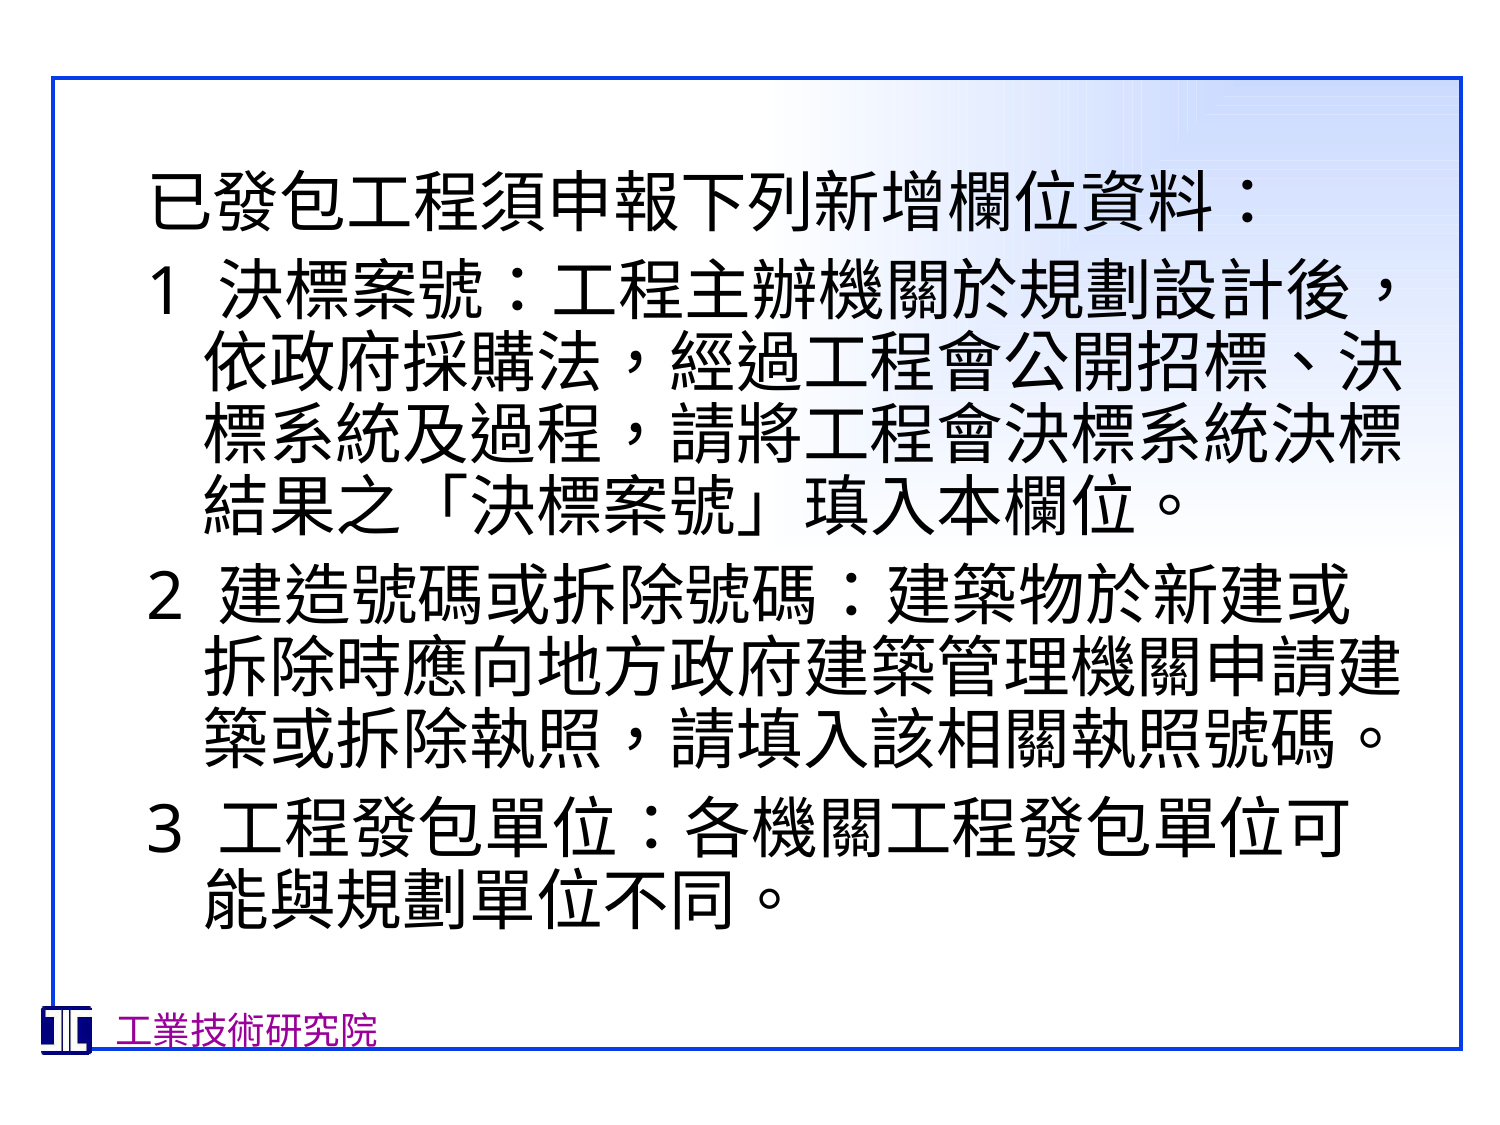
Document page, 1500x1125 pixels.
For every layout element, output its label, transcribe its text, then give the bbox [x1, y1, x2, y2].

list 已發包工程須申報下列新增欄位資料： 1 決標案號：工程主辦機關於規劃設計後，依政府採購法，經過工程會公開招標、決標系統及過程，請將工程會決標系統決標結果之「決標案號」瑱入本欄位。 2 建造號碼或拆除號碼：建築物於新建或拆除時應向地方政府建築管理機關申請建築或拆除執照，請填入該相關執照號碼。 3 工程發包單位：各機關工程發包單位可能與規劃單位不同。 [75, 160, 1426, 1005]
